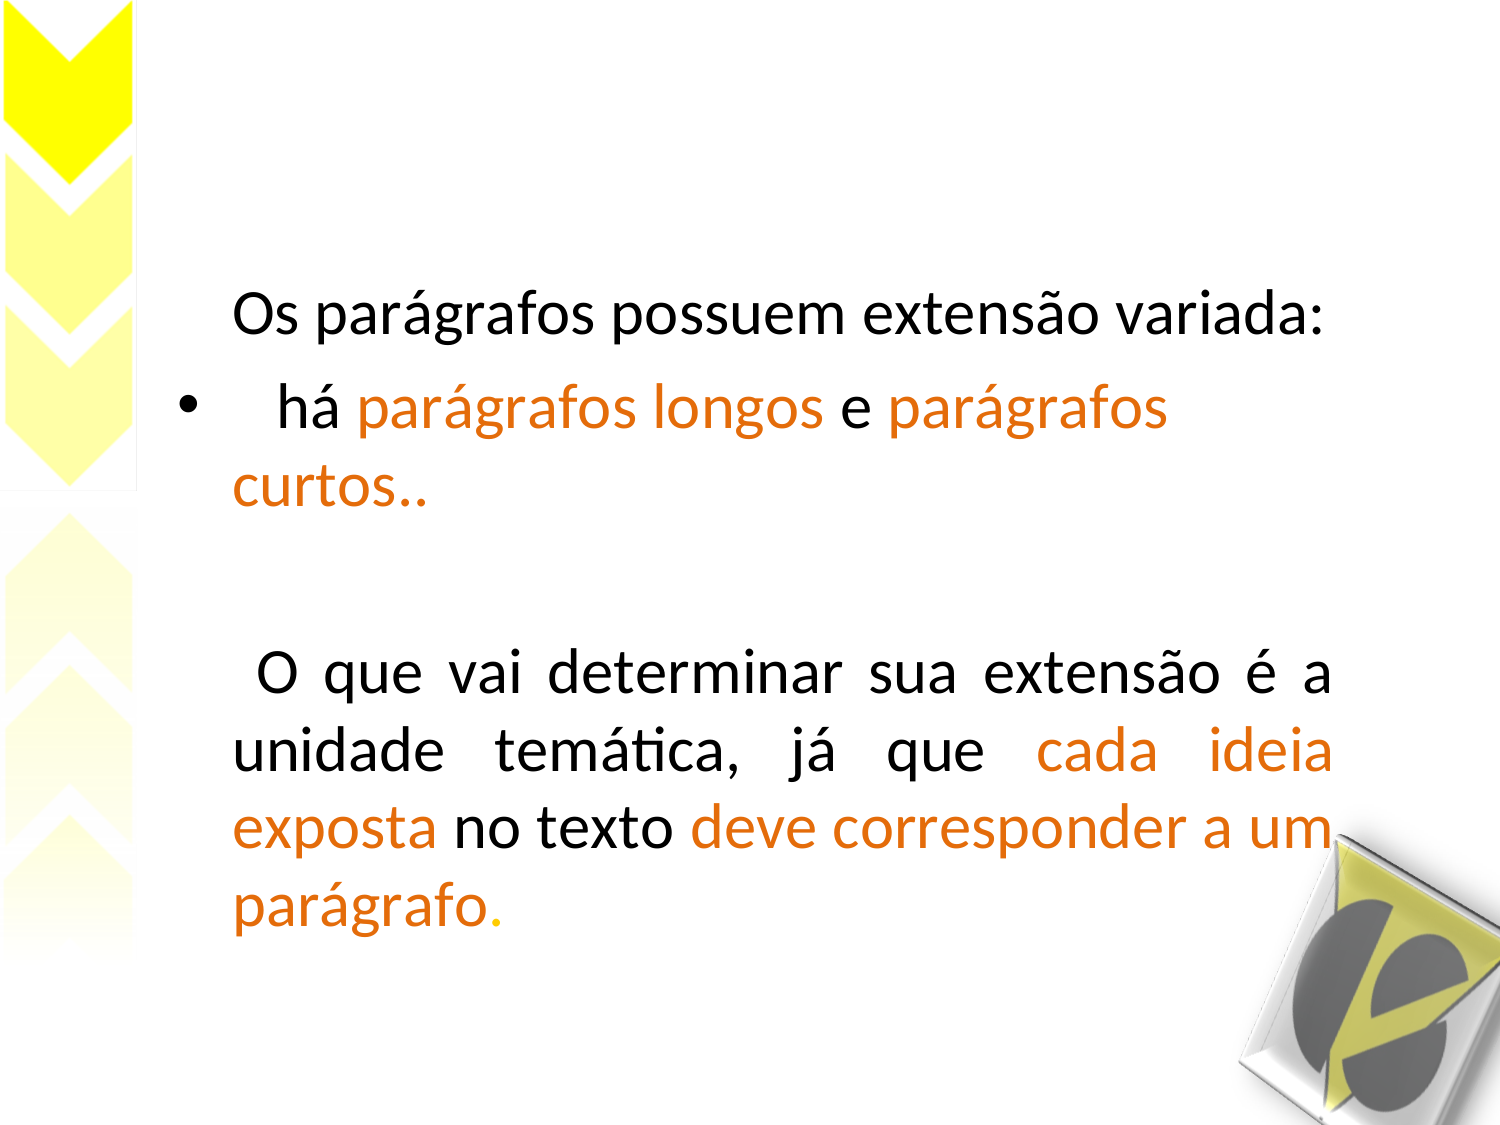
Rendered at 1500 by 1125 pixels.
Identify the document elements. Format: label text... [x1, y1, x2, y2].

picture [0, 0, 140, 1003]
picture [1194, 786, 1500, 1125]
list Os parágrafos possuem extensão variada: há parágrafos longos e parágrafos curtos.. O que vai determinar sua extensão é a unidade temática, já que cada ideia exposta no texto deve corresponder a um parágrafo. [162, 262, 1351, 1006]
